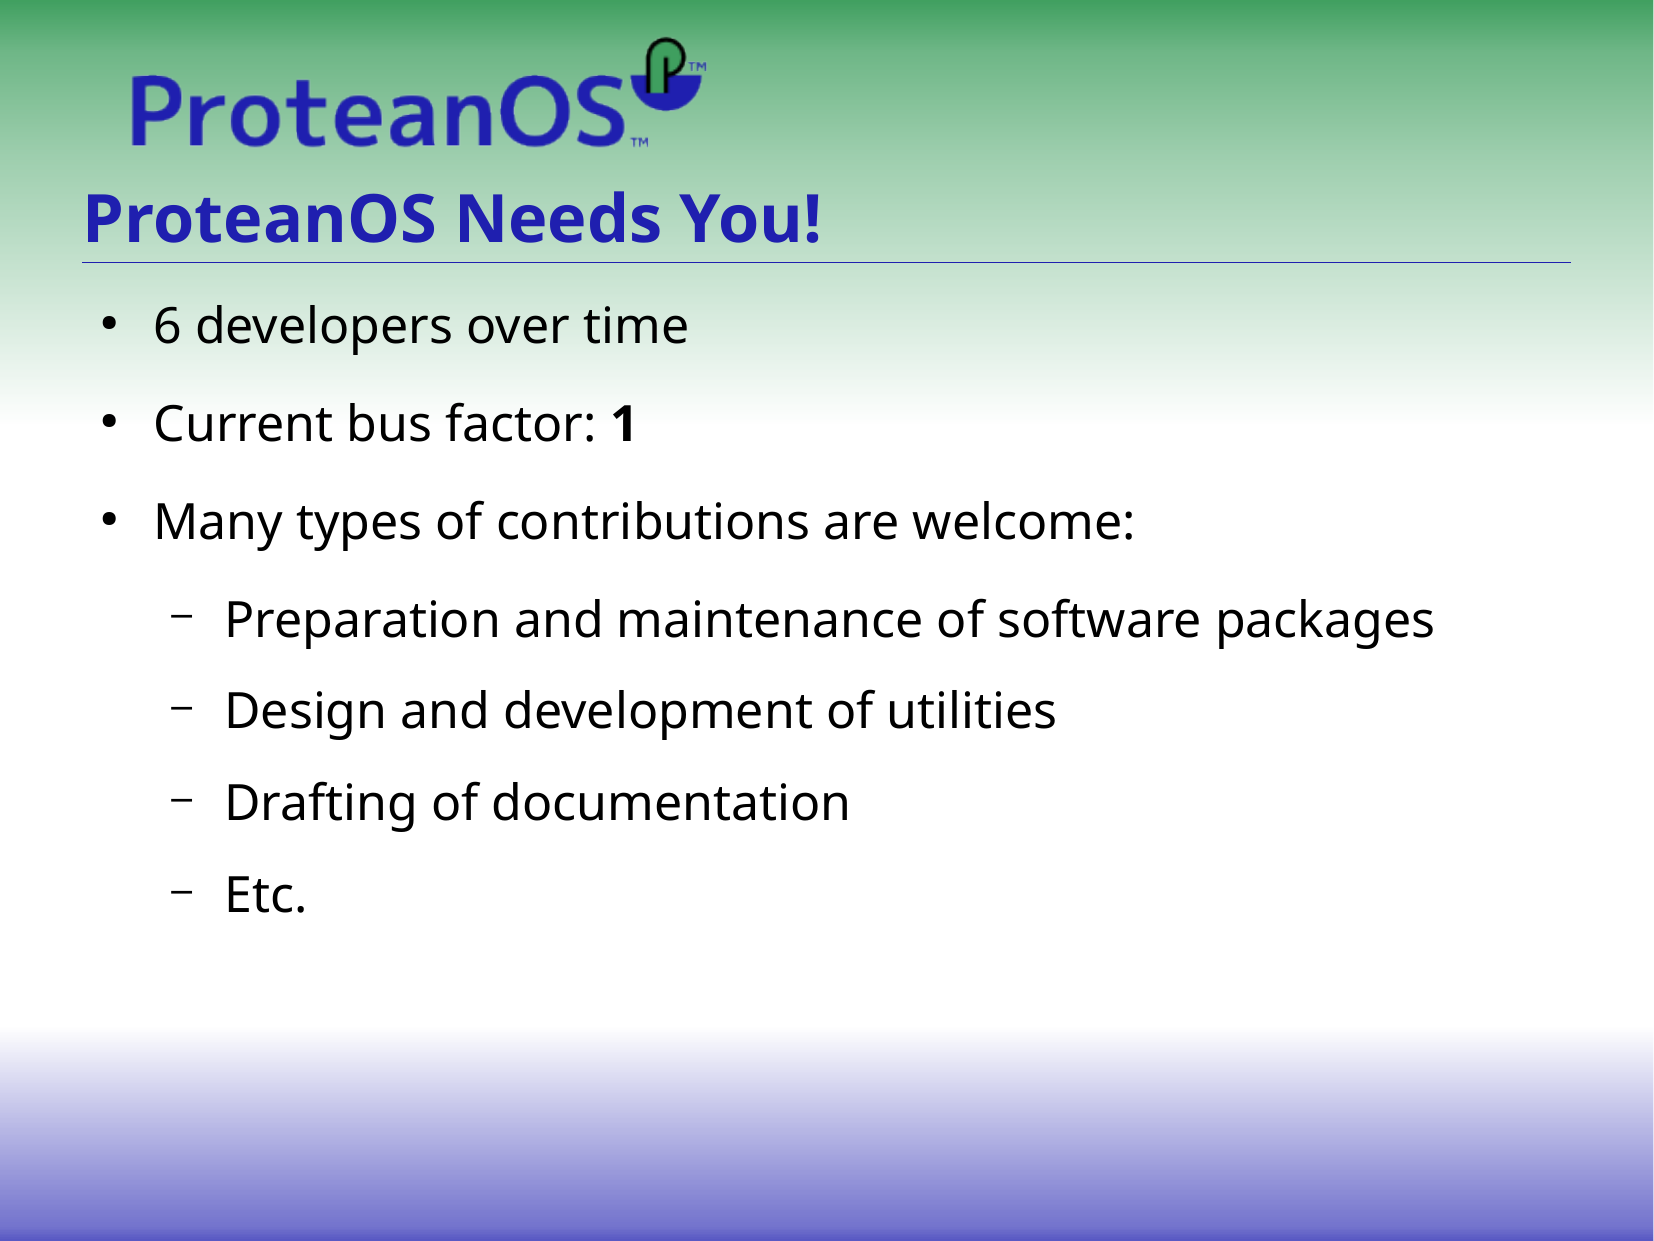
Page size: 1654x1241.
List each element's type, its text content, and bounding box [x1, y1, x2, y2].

picture [0, 1027, 1654, 1241]
list 6 developers over time Current bus factor: 1 Many types of contributions are welcome: Preparation and maintenance of software packages Design and development of utilities Drafting of documentation Etc. [82, 290, 1571, 1010]
title ProteanOS Needs You! [82, 150, 1571, 263]
picture [0, 0, 1654, 426]
